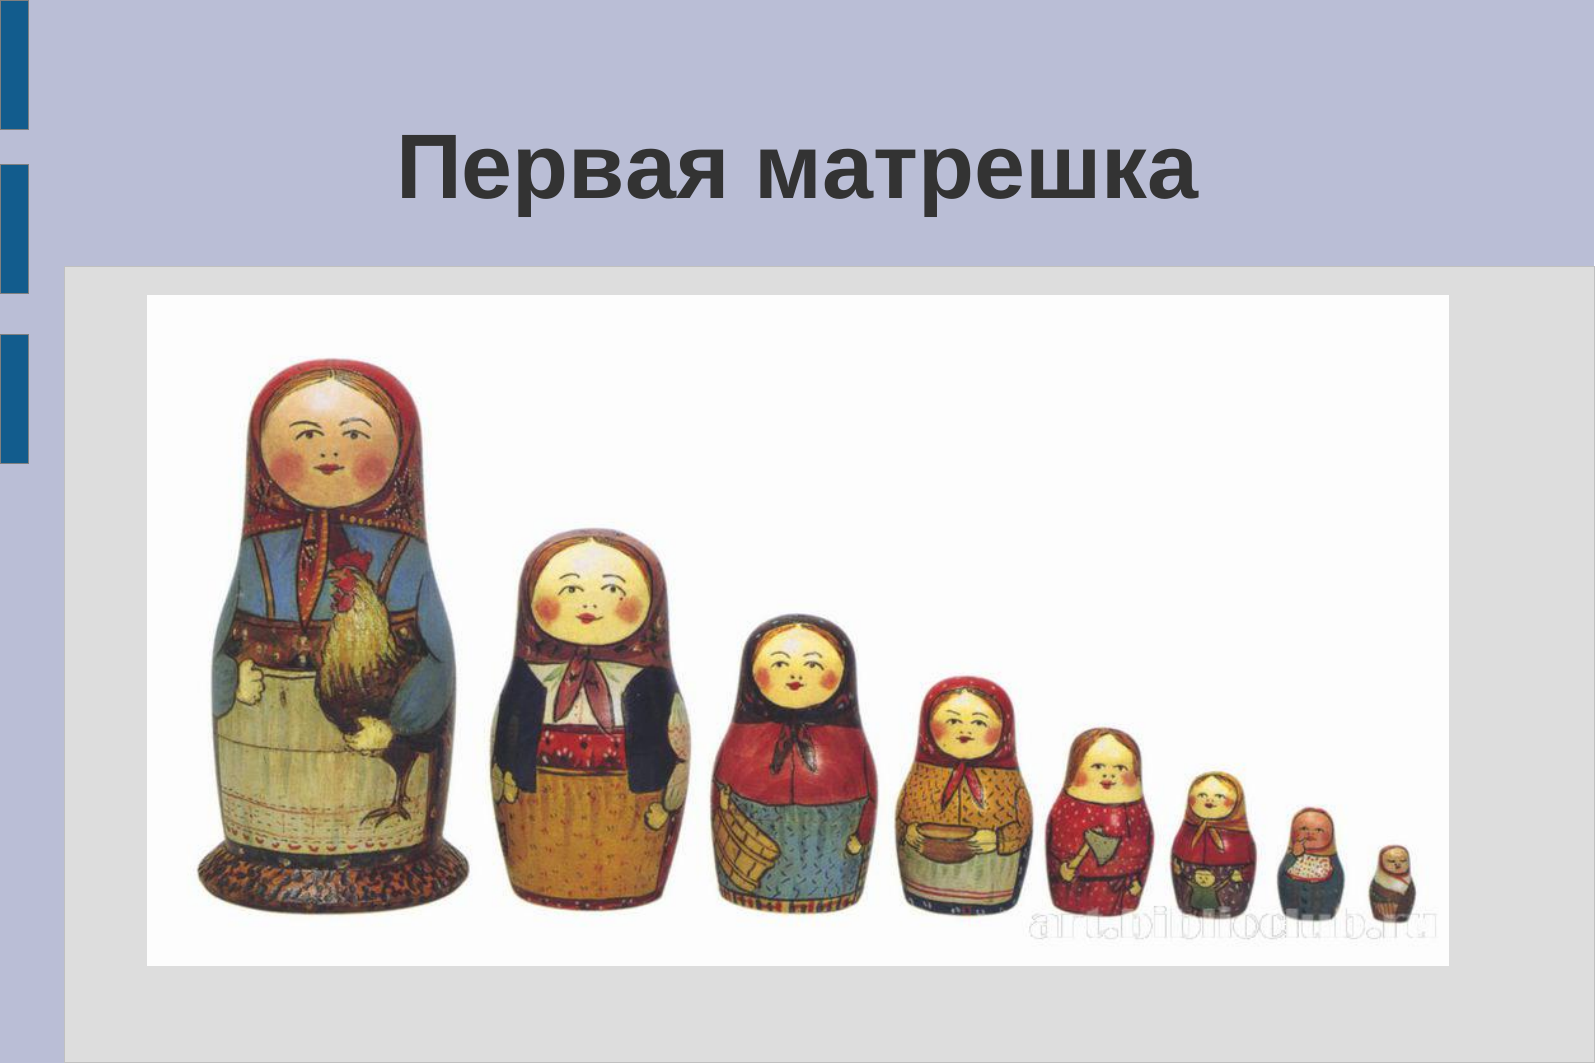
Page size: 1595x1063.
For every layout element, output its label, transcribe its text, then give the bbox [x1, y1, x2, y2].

title Первая матрешка [117, 78, 1479, 256]
picture [147, 295, 1449, 966]
